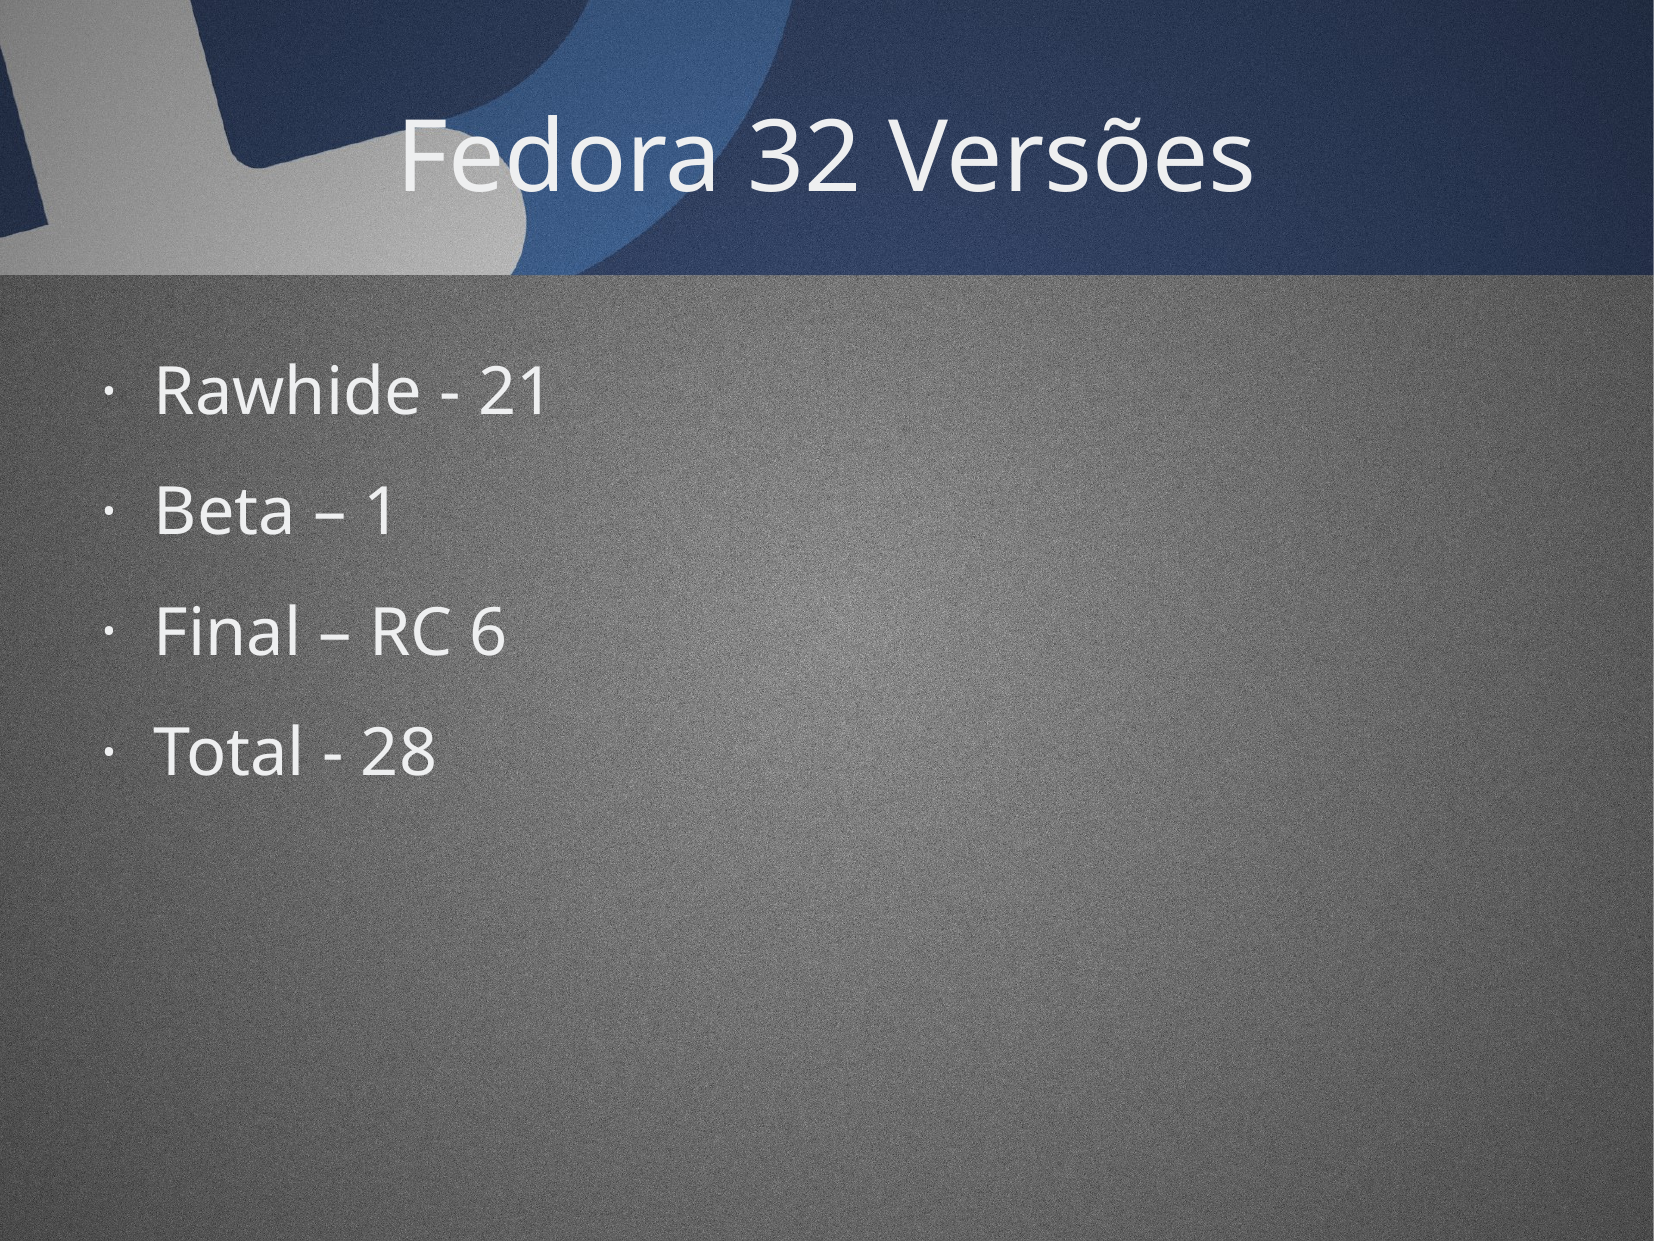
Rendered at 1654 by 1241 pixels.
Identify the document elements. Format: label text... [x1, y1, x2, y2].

list Rawhide - 21 Beta – 1 Final – RC 6 Total - 28 [82, 343, 1571, 1063]
title Fedora 32 Versões [82, 49, 1571, 257]
picture [0, 0, 1654, 1241]
